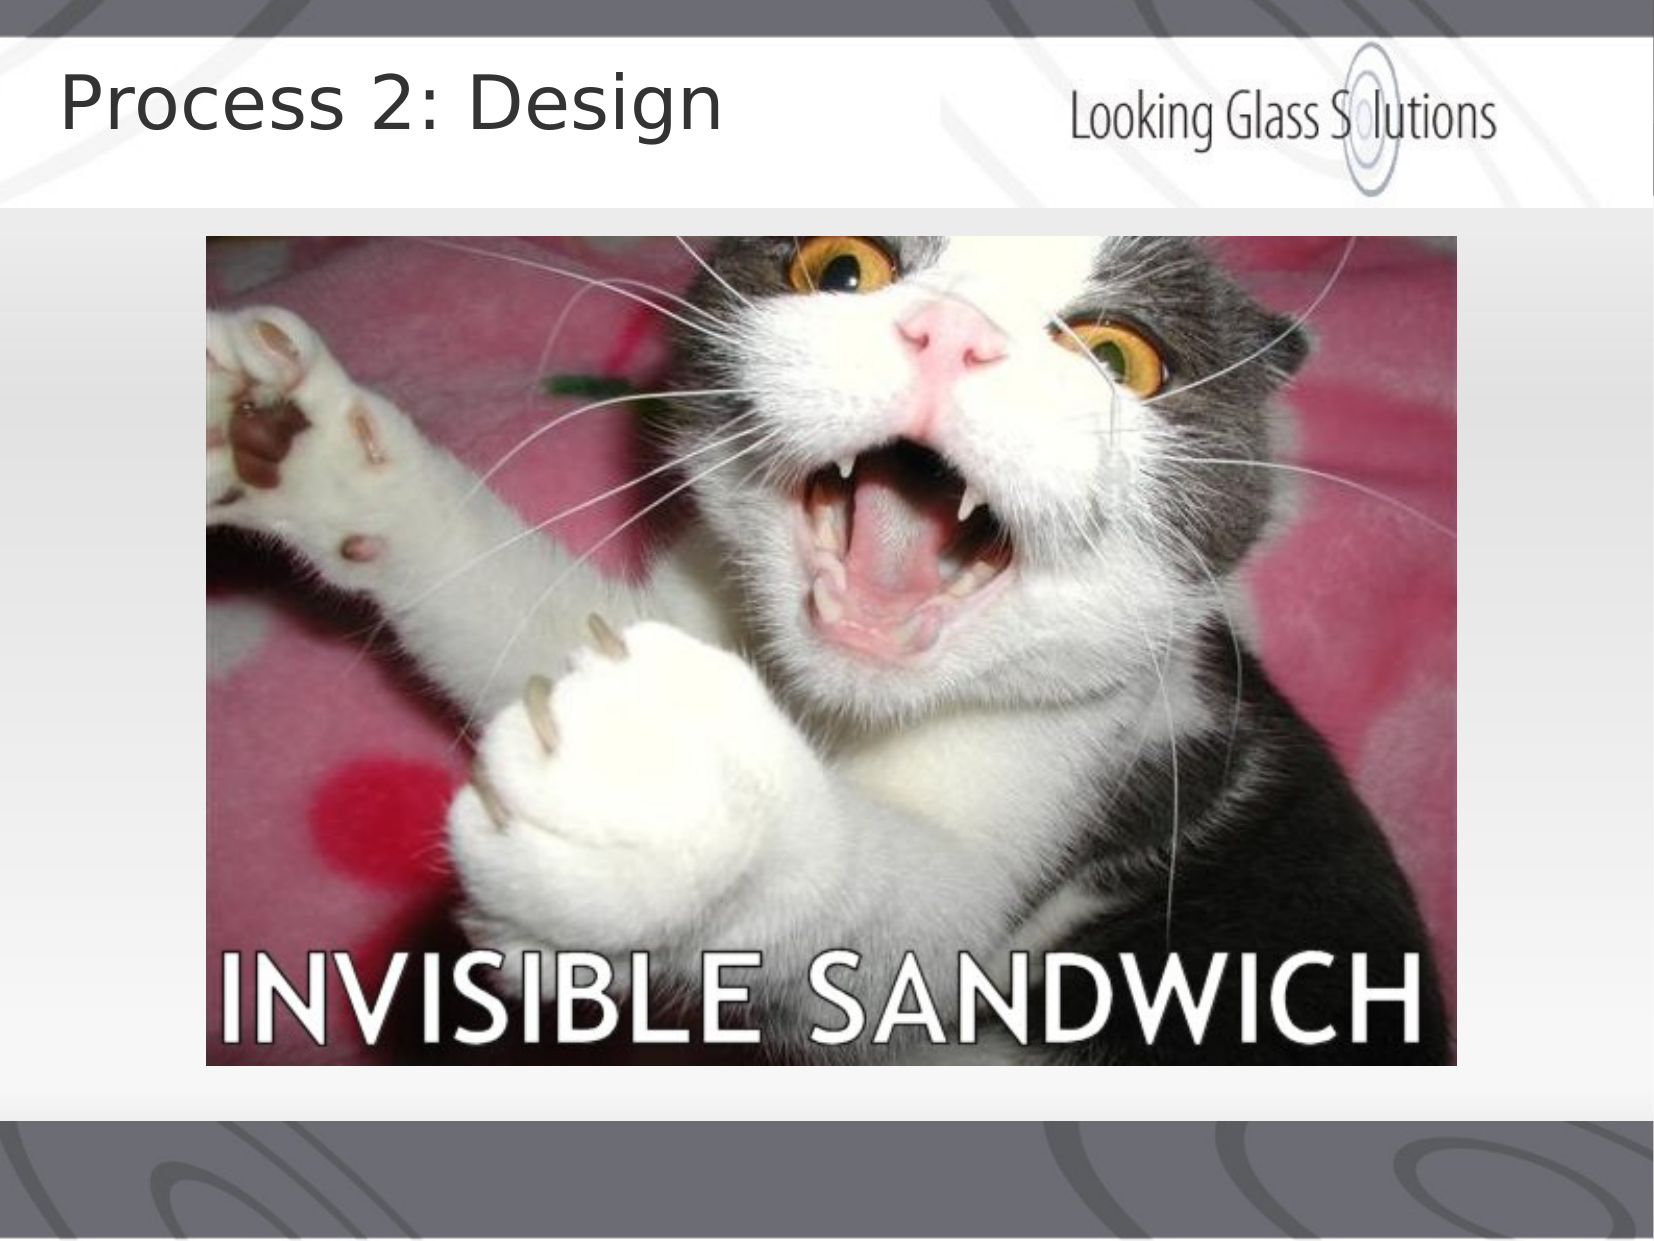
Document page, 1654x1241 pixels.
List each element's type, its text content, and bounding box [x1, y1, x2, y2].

title Process 2: Design [59, 29, 1270, 178]
picture [0, 0, 1654, 1241]
